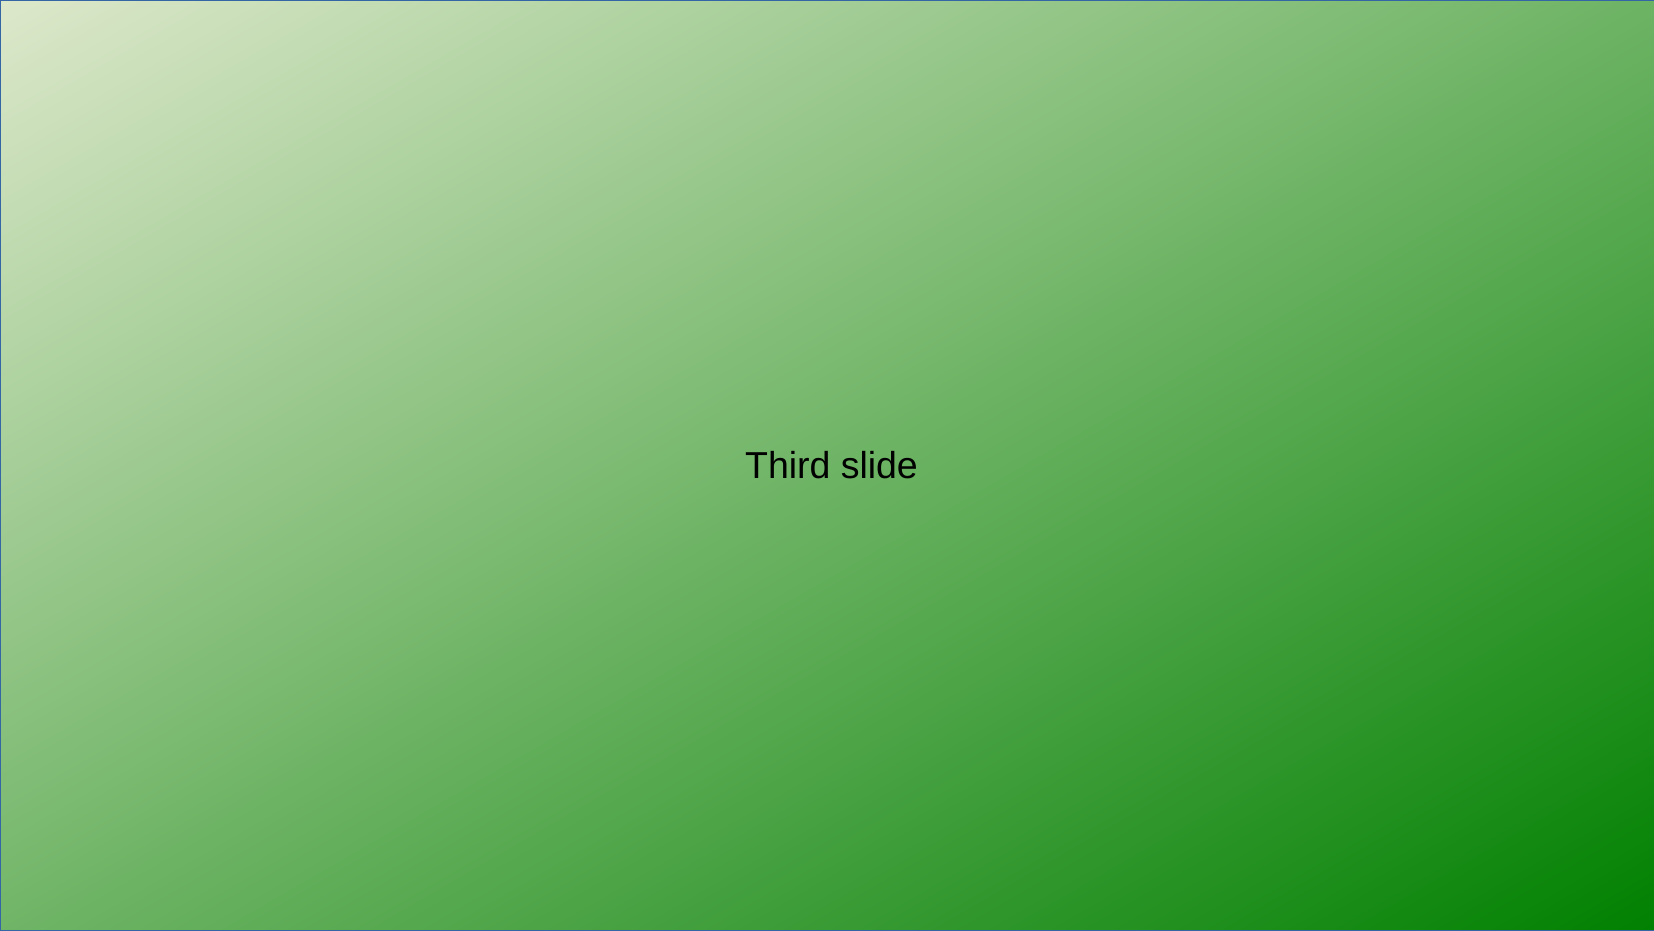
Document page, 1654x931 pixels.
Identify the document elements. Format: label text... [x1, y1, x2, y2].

text_box Third slide [0, 0, 1654, 931]
